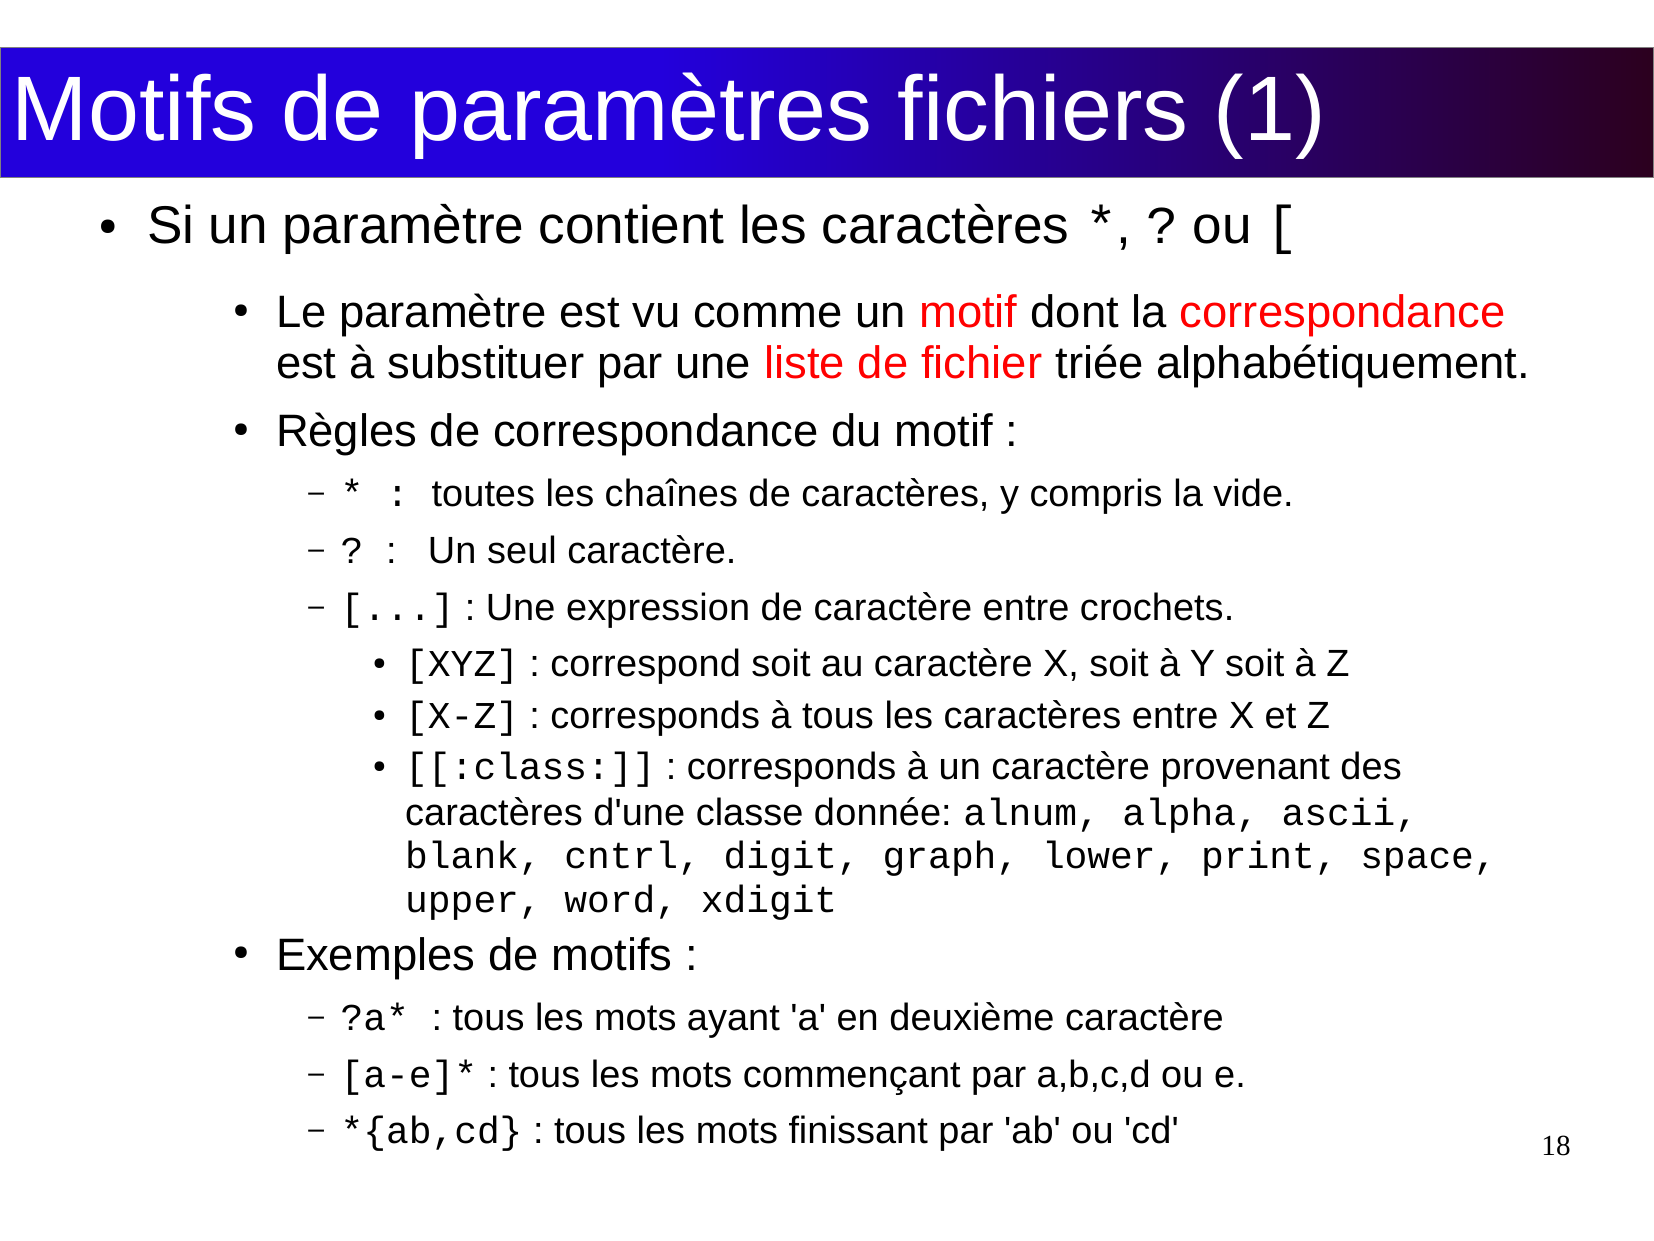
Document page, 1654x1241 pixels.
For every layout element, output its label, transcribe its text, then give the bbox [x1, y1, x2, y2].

title Motifs de paramètres fichiers (1) [11, 5, 1642, 213]
list Si un paramètre contient les caractères *, ? ou [ Le paramètre est vu comme un motif dont la correspondance est à substituer par une liste de fichier triée alphabétiquement. Règles de correspondance du motif : * : toutes les chaînes de caractères, y compris la vide. ? : Un seul caractère. [...] : Une expression de caractère entre crochets. [XYZ] : correspond soit au caractère X, soit à Y soit à Z [X-Z] : corresponds à tous les caractères entre X et Z [[:class:]] : corresponds à un caractère provenant des caractères d'une classe donnée: alnum, alpha, ascii, blank, cntrl, digit, graph, lower, print, space, upper, word, xdigit Exemples de motifs : ?a* : tous les mots ayant 'a' en deuxième caractère [a-e]* : tous les mots commençant par a,b,c,d ou e. *{ab,cd} : tous les mots finissant par 'ab' ou 'cd' [82, 195, 1538, 1205]
